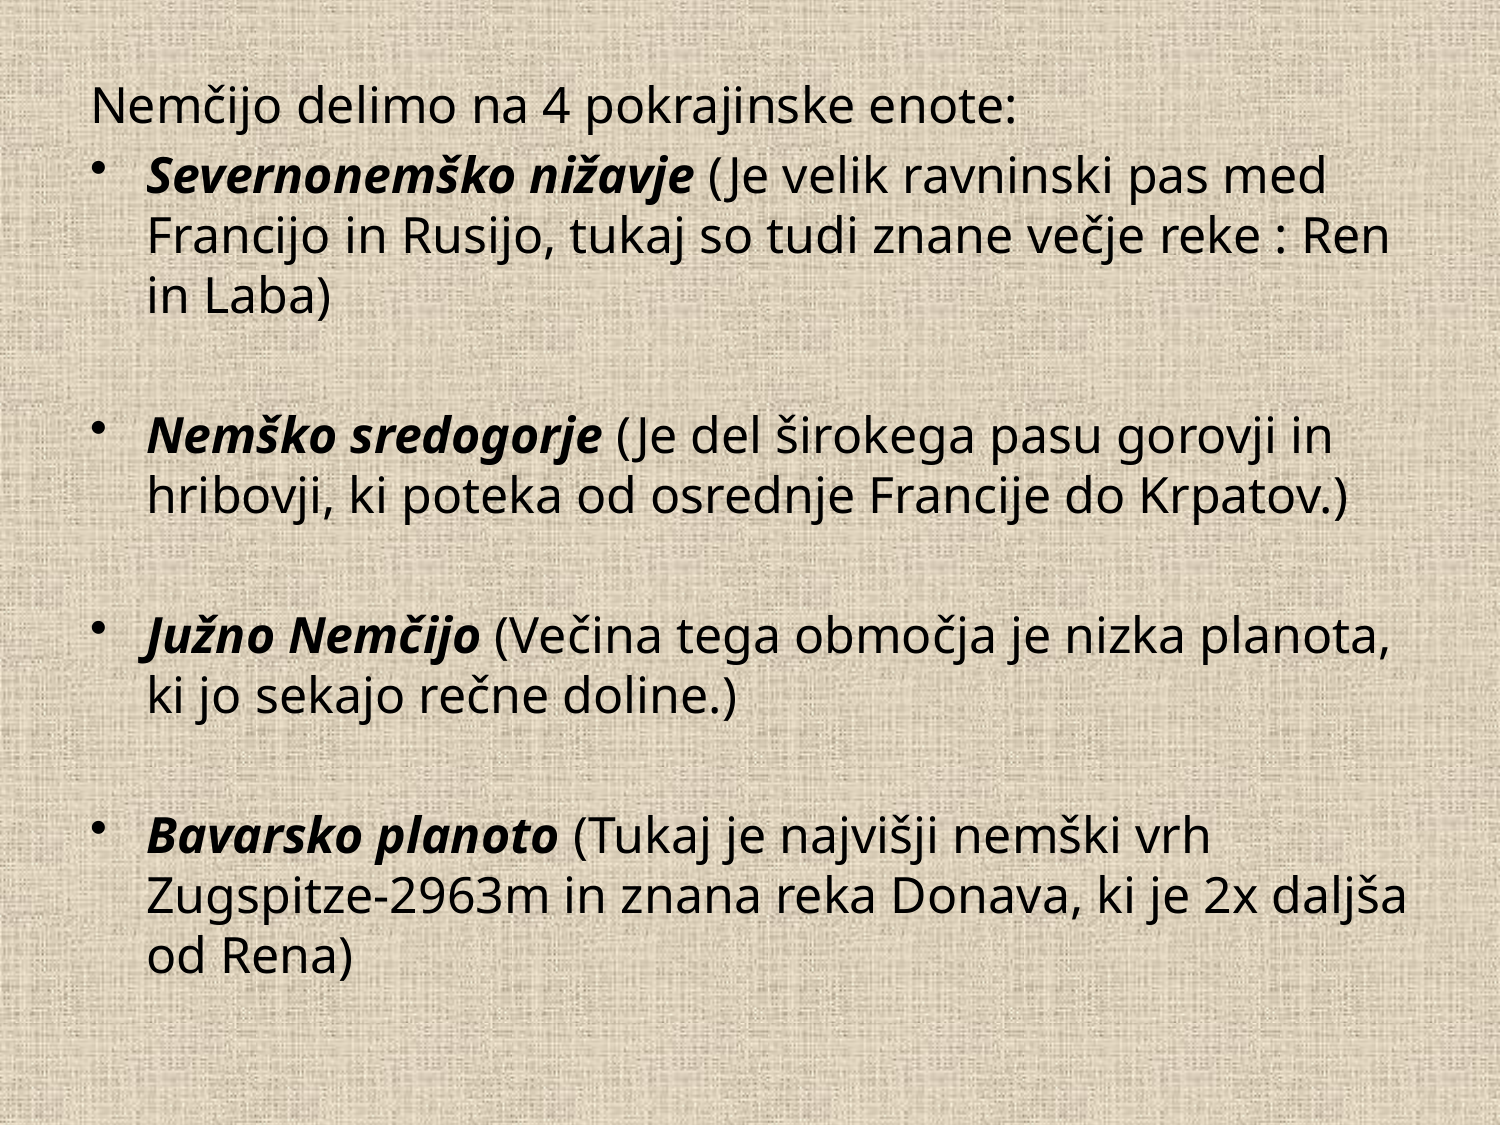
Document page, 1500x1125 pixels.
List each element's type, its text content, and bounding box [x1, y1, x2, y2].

list Nemčijo delimo na 4 pokrajinske enote: Severnonemško nižavje (Je velik ravninski pas med Francijo in Rusijo, tukaj so tudi znane večje reke : Ren in Laba) Nemško sredogorje (Je del širokega pasu gorovji in hribovji, ki poteka od osrednje Francije do Krpatov.) Južno Nemčijo (Večina tega območja je nizka planota, ki jo sekajo rečne doline.) Bavarsko planoto (Tukaj je najvišji nemški vrh Zugspitze-2963m in znana reka Donava, ki je 2x daljša od Rena) [75, 66, 1425, 1083]
picture [0, 0, 1500, 1125]
